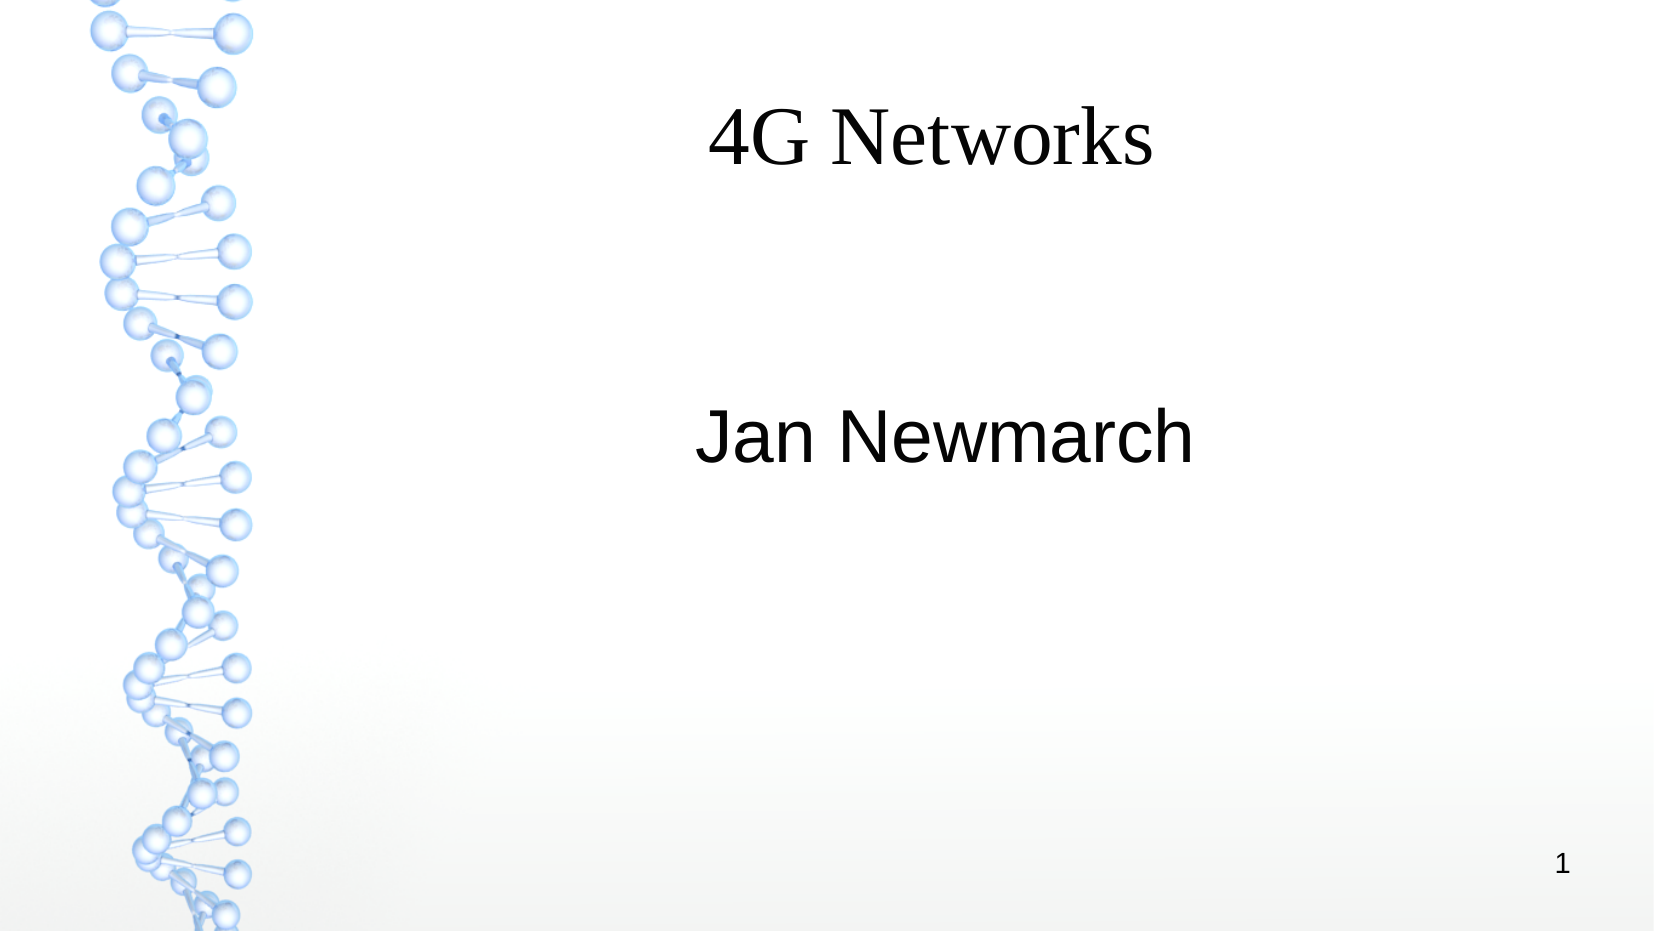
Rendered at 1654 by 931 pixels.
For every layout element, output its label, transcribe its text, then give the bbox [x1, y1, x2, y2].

picture [0, 0, 1654, 931]
list Jan Newmarch [269, 217, 1538, 758]
title 4G Networks [281, 59, 1583, 215]
